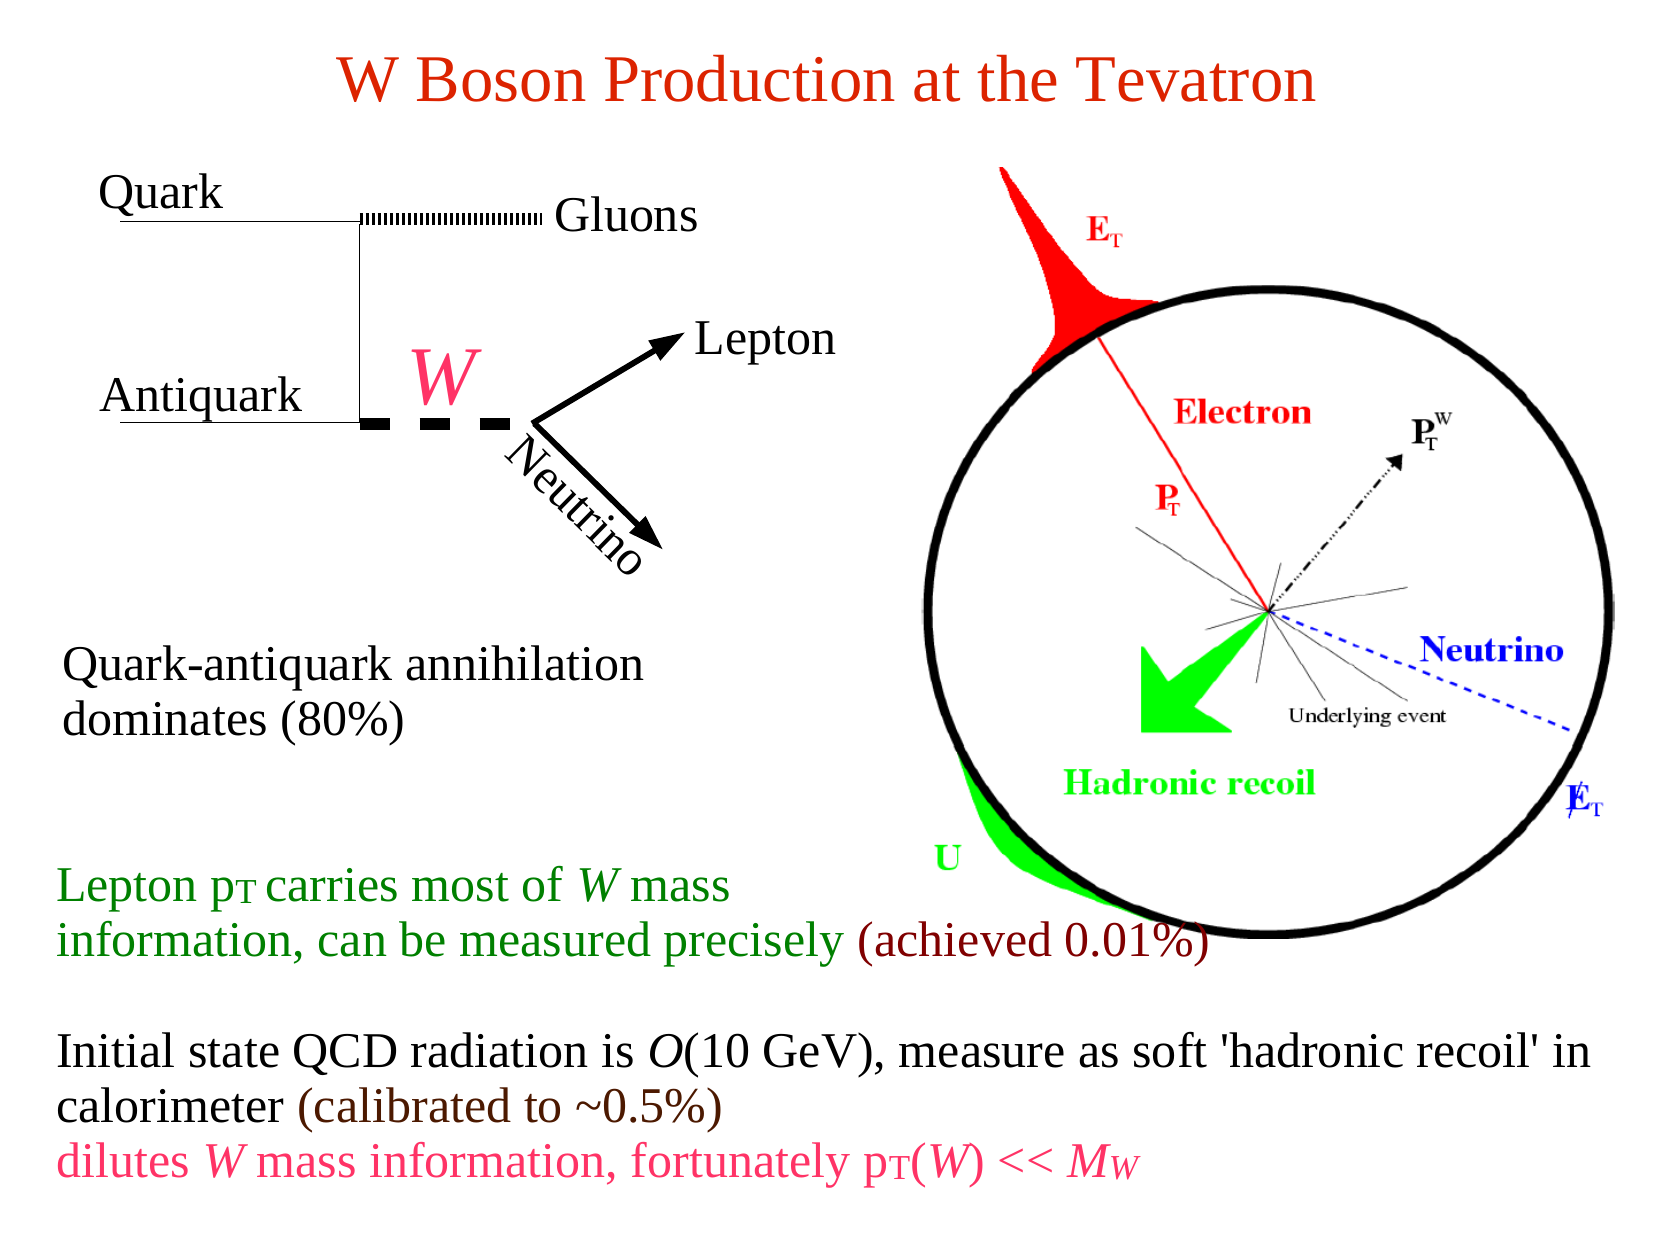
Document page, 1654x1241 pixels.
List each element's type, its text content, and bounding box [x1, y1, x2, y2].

text_box Antiquark [99, 366, 303, 422]
title W Boson Production at the Tevatron [121, 2, 1534, 156]
text_box Quark [98, 163, 224, 219]
text_box W [406, 330, 503, 431]
text_box Lepton [694, 310, 837, 366]
text_box Lepton pT carries most of W mass information, can be measured precisely (achieved 0.01%) Initial state QCD radiation is O(10 GeV), measure as soft 'hadronic recoil' in calorimeter (calibrated to ~0.5%) dilutes W mass information, fortunately pT(W) << MW [56, 856, 1590, 1239]
text_box Quark-antiquark annihilation dominates (80%) [62, 635, 645, 756]
text_box Gluons [554, 187, 699, 243]
picture [887, 167, 1654, 939]
